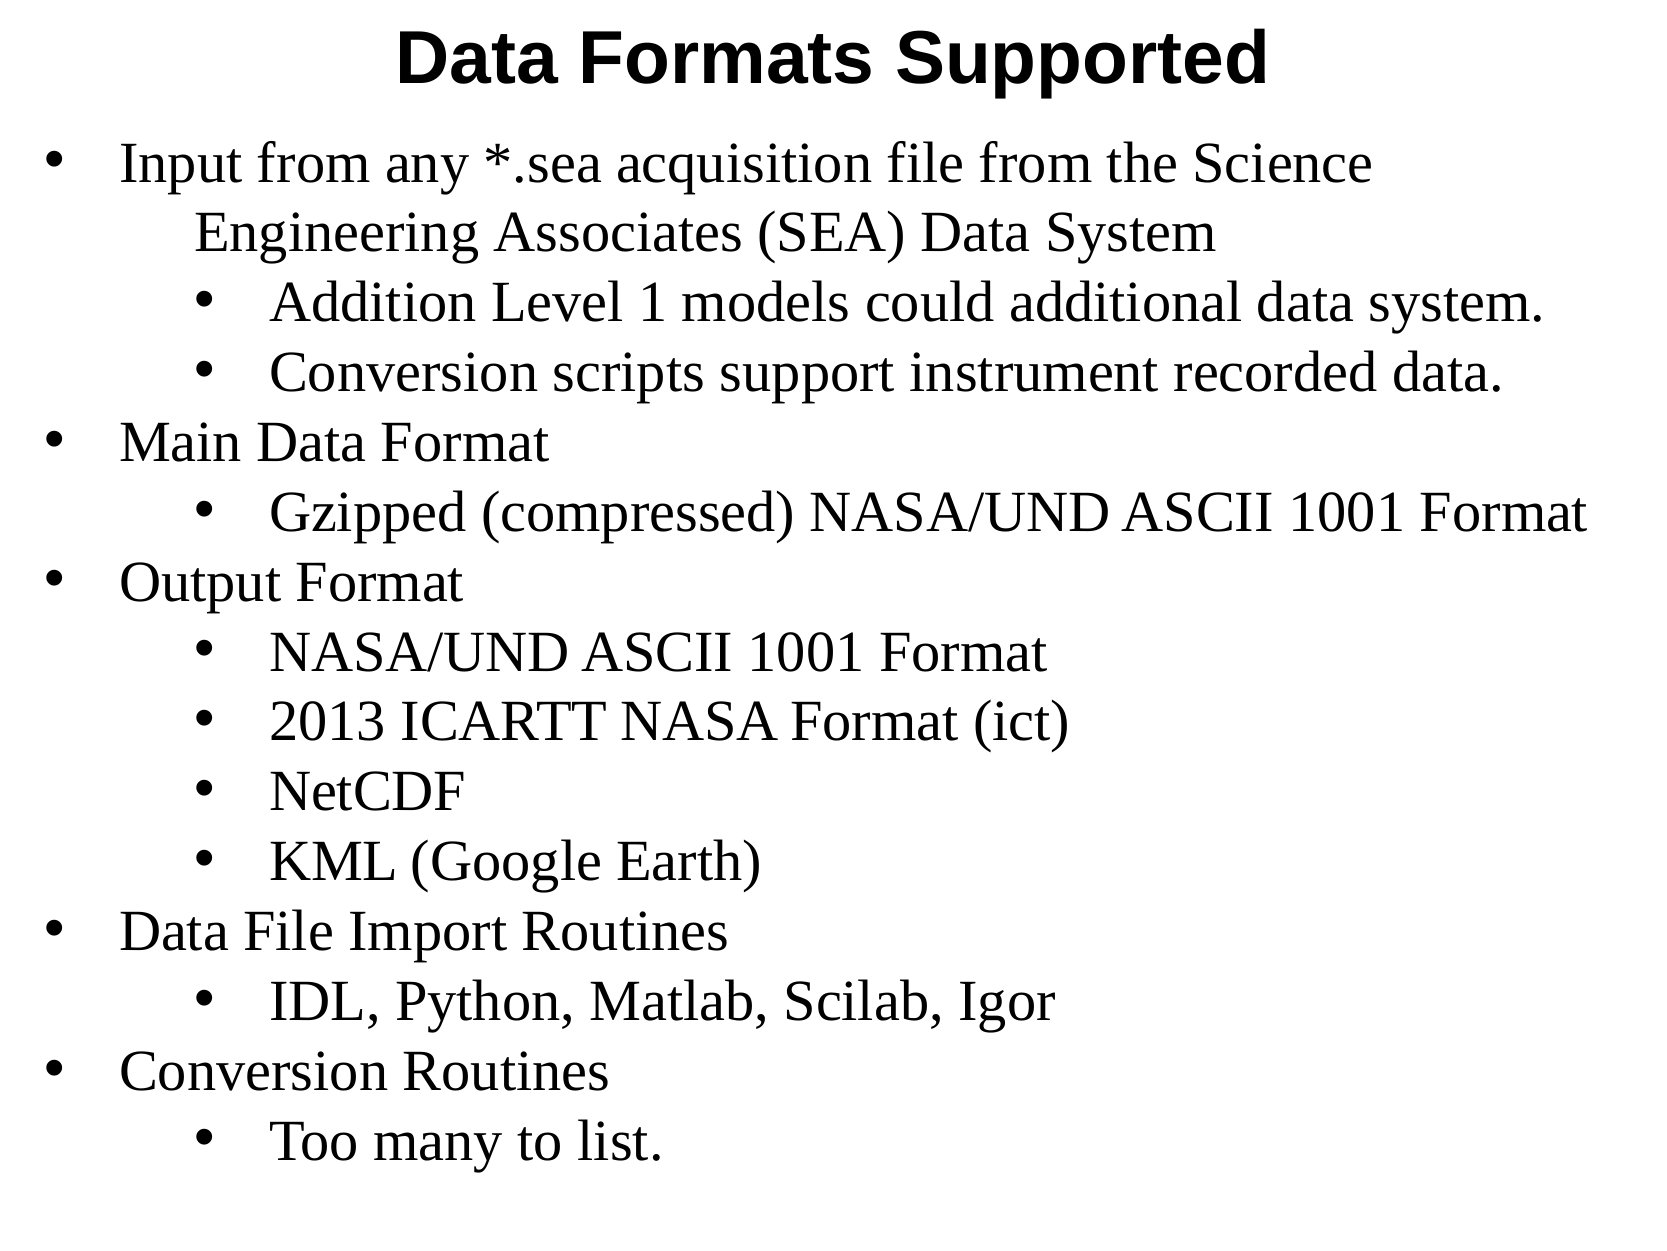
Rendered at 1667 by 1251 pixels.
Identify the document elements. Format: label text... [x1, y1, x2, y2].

list Input from any *.sea acquisition file from the Science Engineering Associates (SEA) Data System Addition Level 1 models could additional data system. Conversion scripts support instrument recorded data. Main Data Format Gzipped (compressed) NASA/UND ASCII 1001 Format Output Format NASA/UND ASCII 1001 Format 2013 ICARTT NASA Format (ict) NetCDF KML (Google Earth) Data File Import Routines IDL, Python, Matlab, Scilab, Igor Conversion Routines Too many to list. [29, 116, 1632, 1203]
text_box Data Formats Supported [0, 2, 1667, 106]
